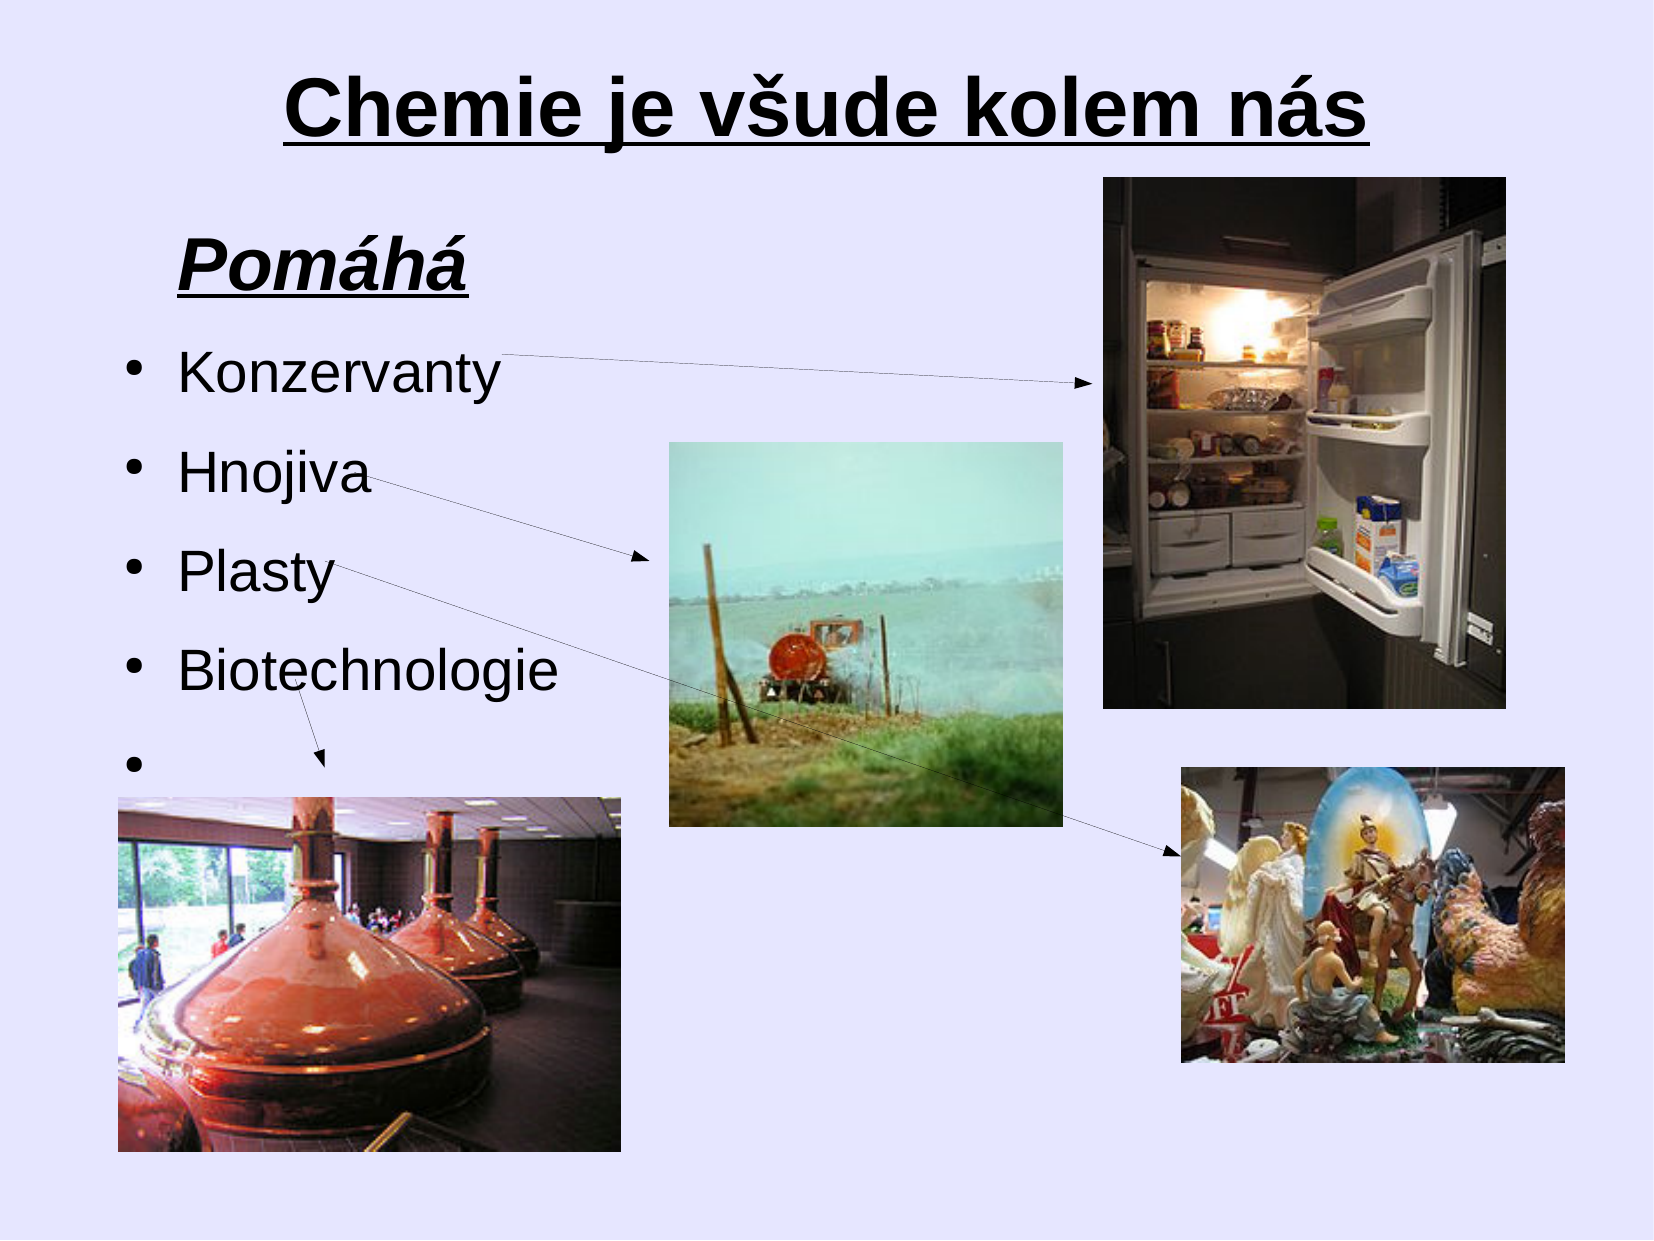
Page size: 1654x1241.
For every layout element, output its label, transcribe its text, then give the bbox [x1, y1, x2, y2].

list Pomáhá Konzervanty Hnojiva Plasty Biotechnologie [88, 215, 815, 1034]
picture [1103, 177, 1506, 709]
picture [118, 797, 621, 1152]
picture [669, 442, 1063, 815]
picture [1181, 767, 1565, 1063]
title Chemie je všude kolem nás [82, 0, 1571, 208]
picture [669, 681, 1063, 827]
